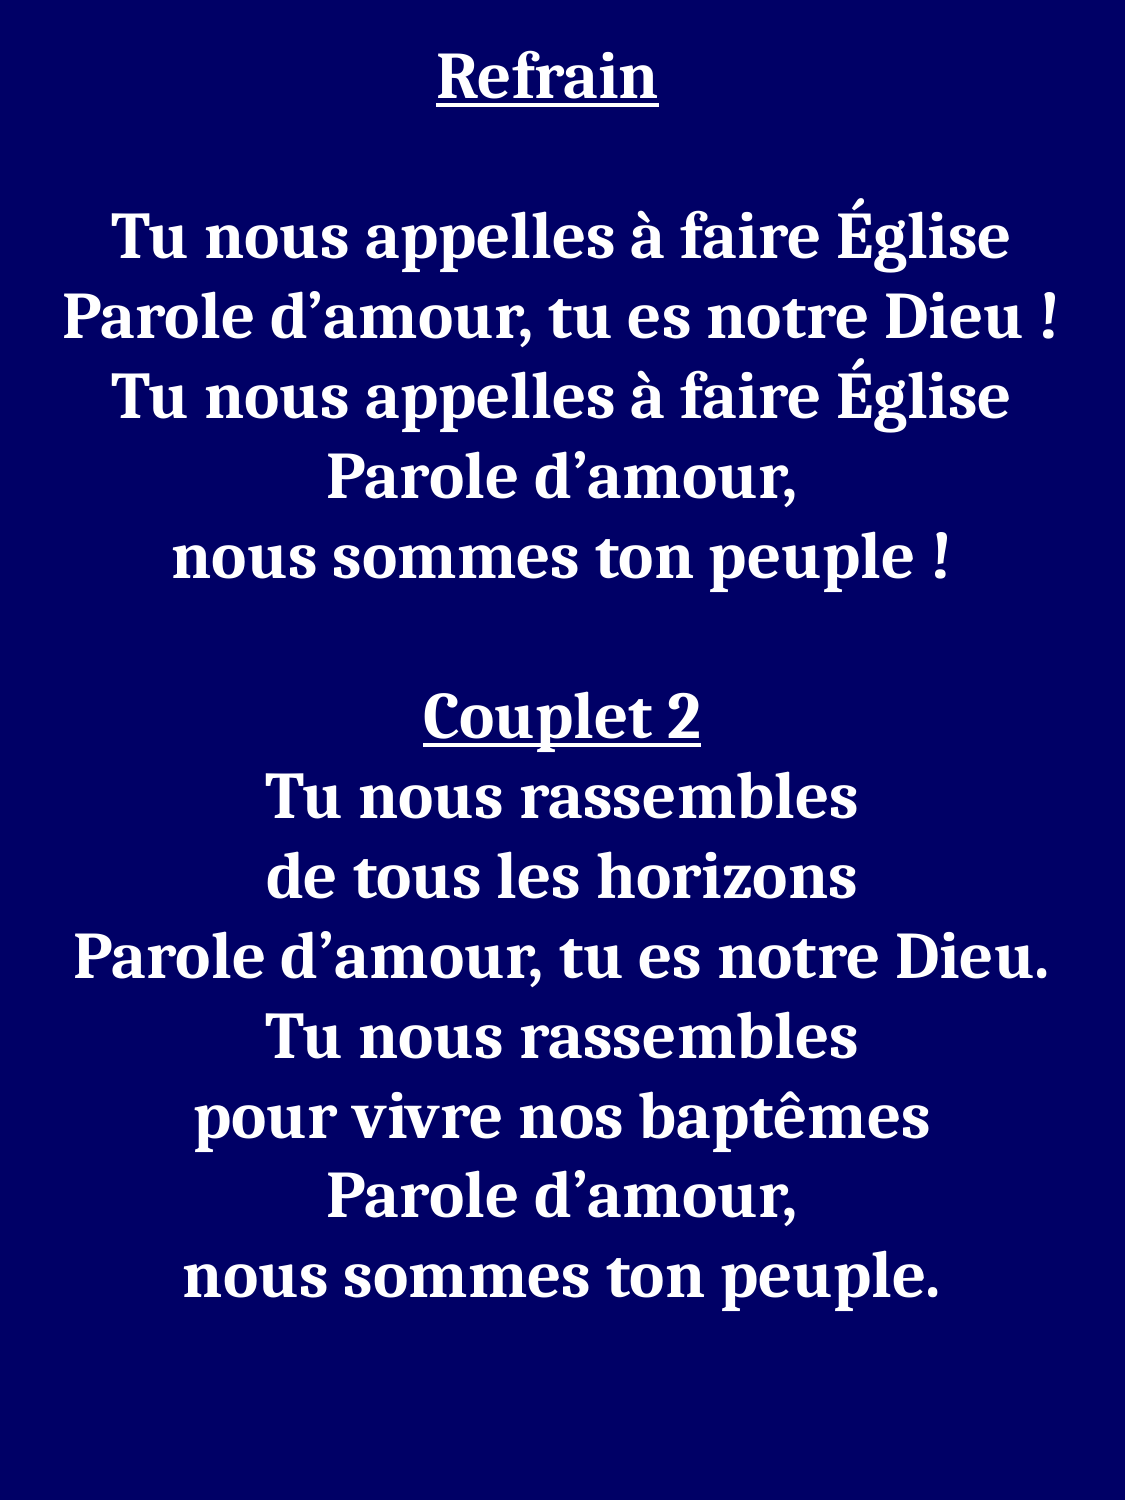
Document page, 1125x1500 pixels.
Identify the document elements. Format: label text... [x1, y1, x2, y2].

text_box Refrain Tu nous appelles à faire Église Parole d’amour, tu es notre Dieu ! Tu nous appelles à faire Église Parole d’amour, nous sommes ton peuple ! Couplet 2 Tu nous rassembles de tous les horizons Parole d’amour, tu es notre Dieu. Tu nous rassembles pour vivre nos baptêmes Parole d’amour, nous sommes ton peuple. [0, 24, 1125, 1319]
